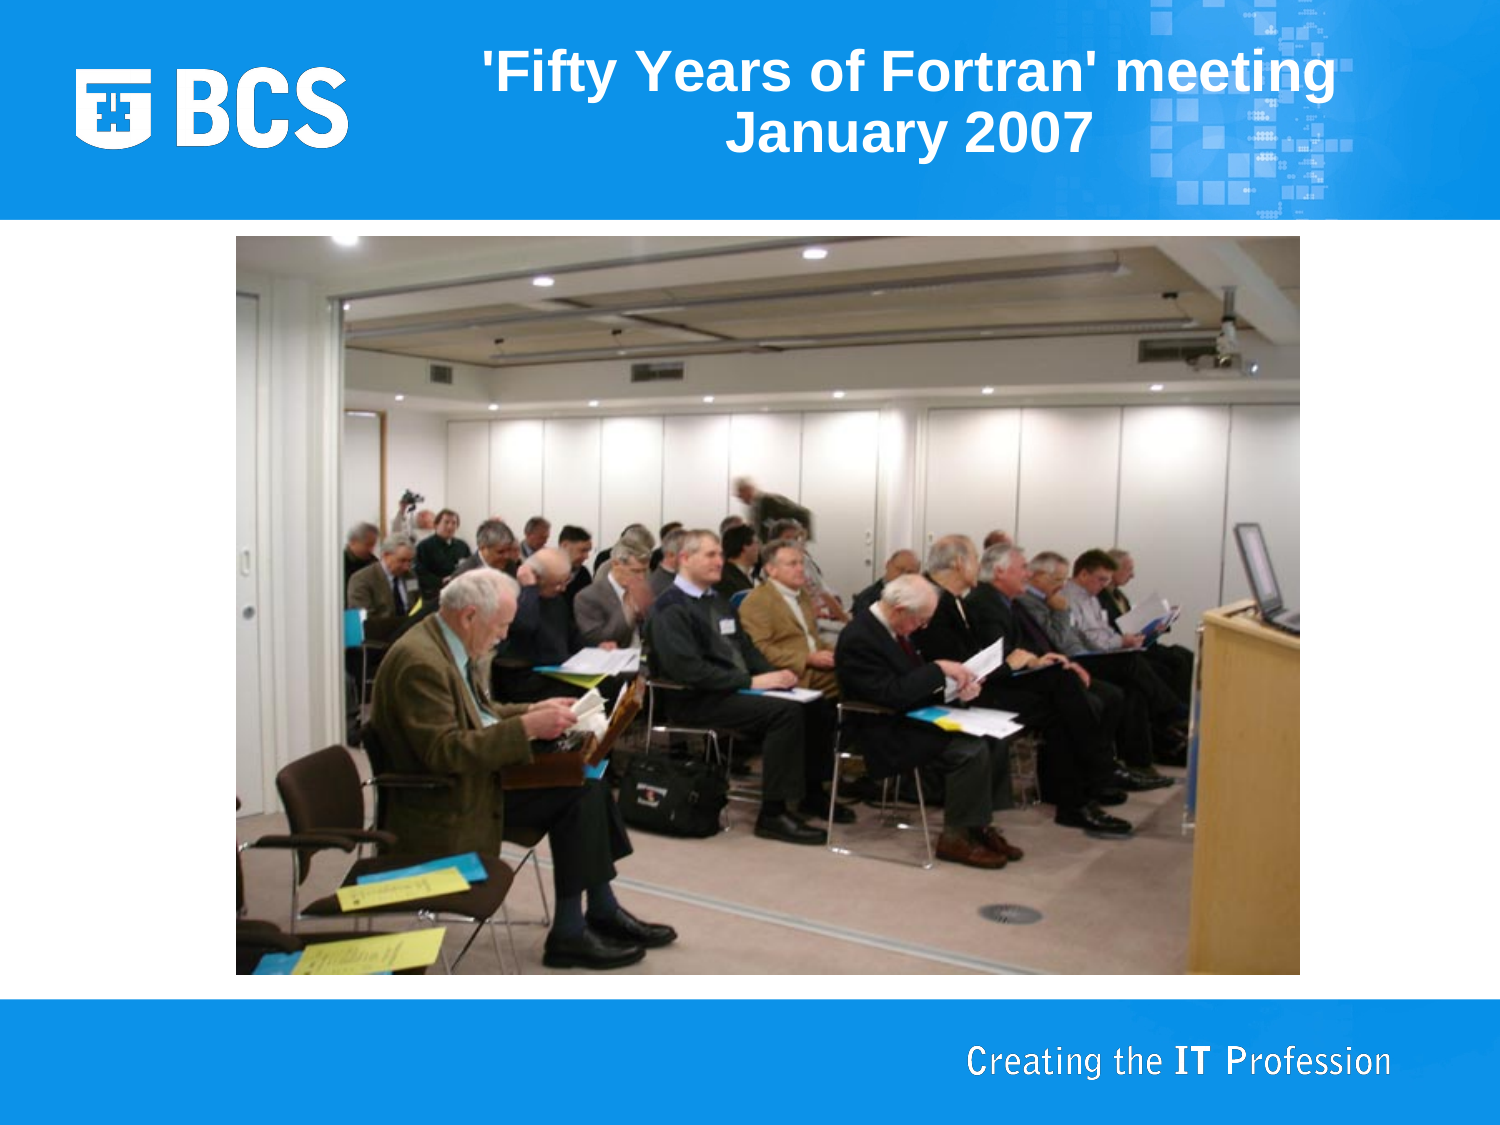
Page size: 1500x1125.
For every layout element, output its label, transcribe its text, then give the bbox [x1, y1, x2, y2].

picture [0, 1000, 1500, 1125]
picture [236, 236, 1300, 975]
picture [0, 0, 1500, 219]
title 'Fifty Years of Fortran' meeting January 2007 [437, 18, 1383, 189]
